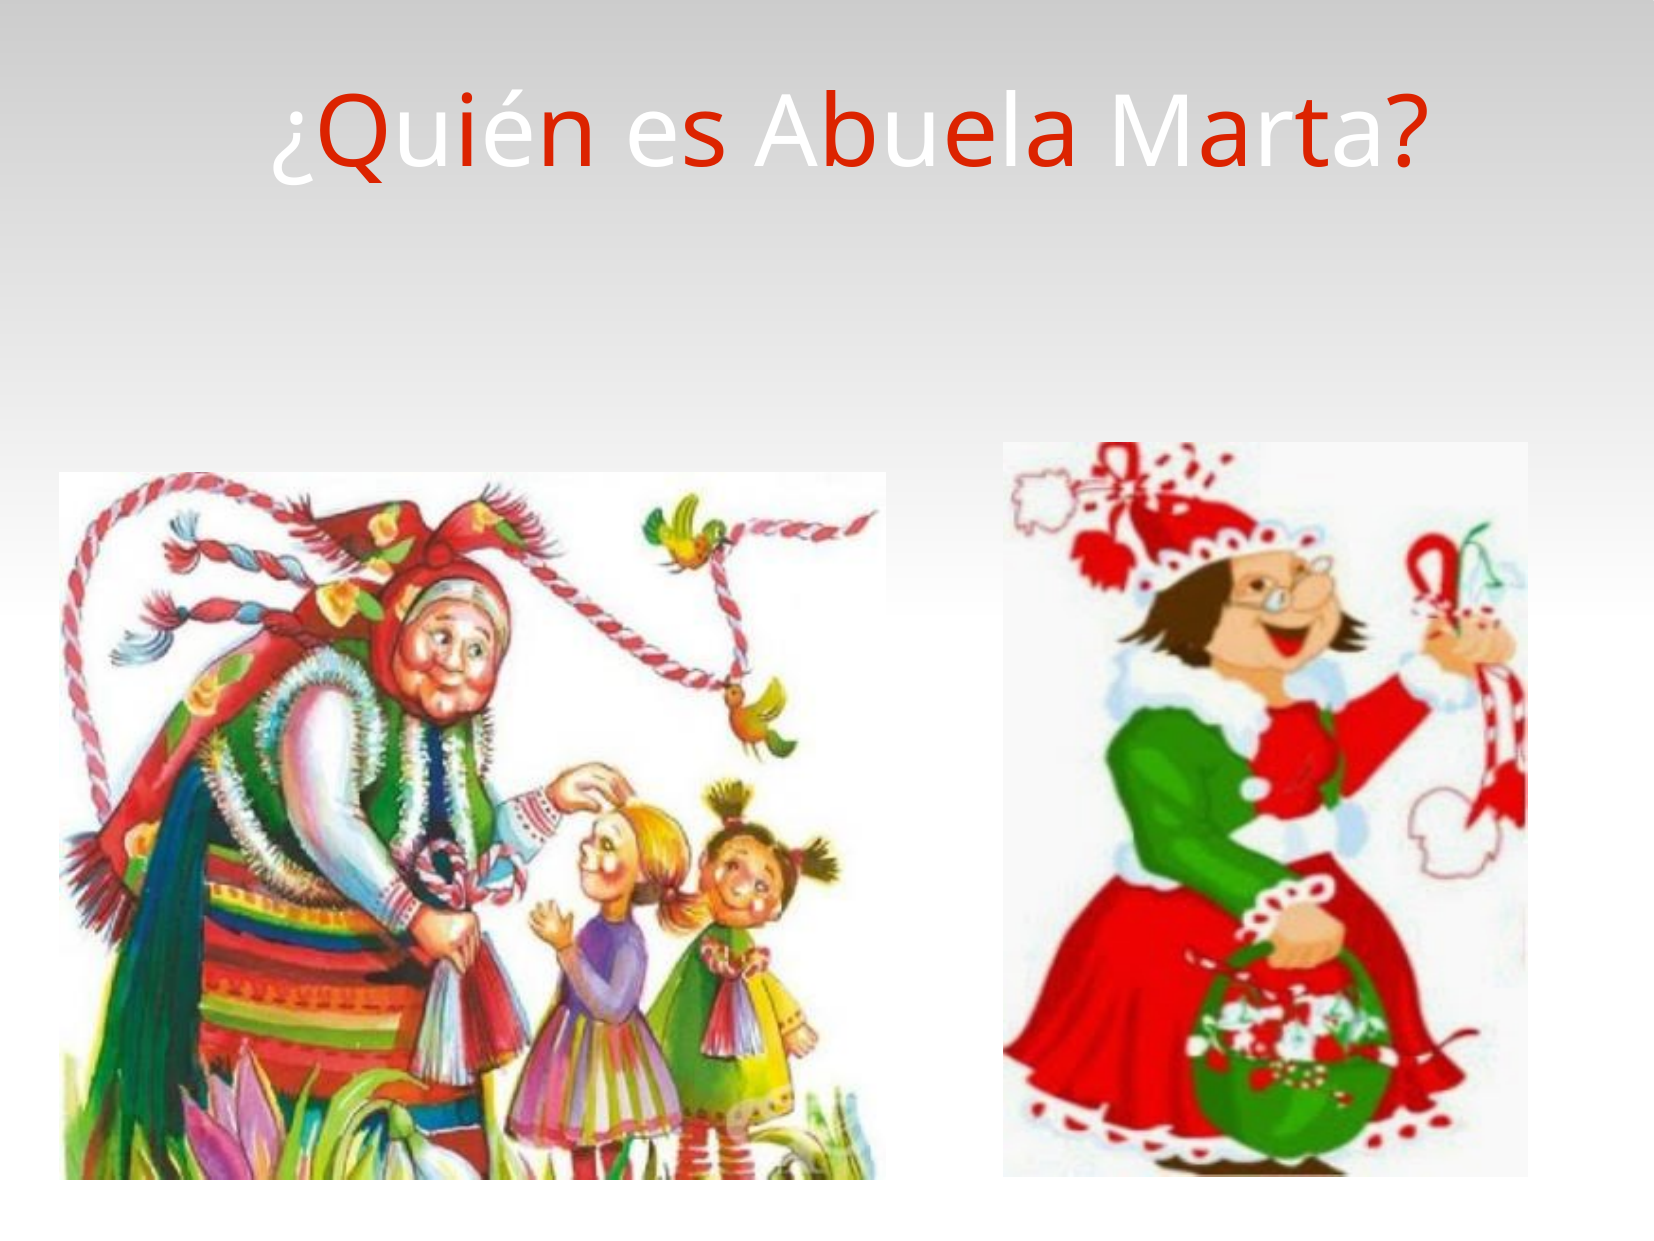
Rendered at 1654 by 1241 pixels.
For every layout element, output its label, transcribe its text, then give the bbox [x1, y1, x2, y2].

picture [59, 472, 886, 1180]
picture [1003, 442, 1528, 1177]
subtitle ¿Quién es Abuela Marta? [106, 0, 1595, 650]
